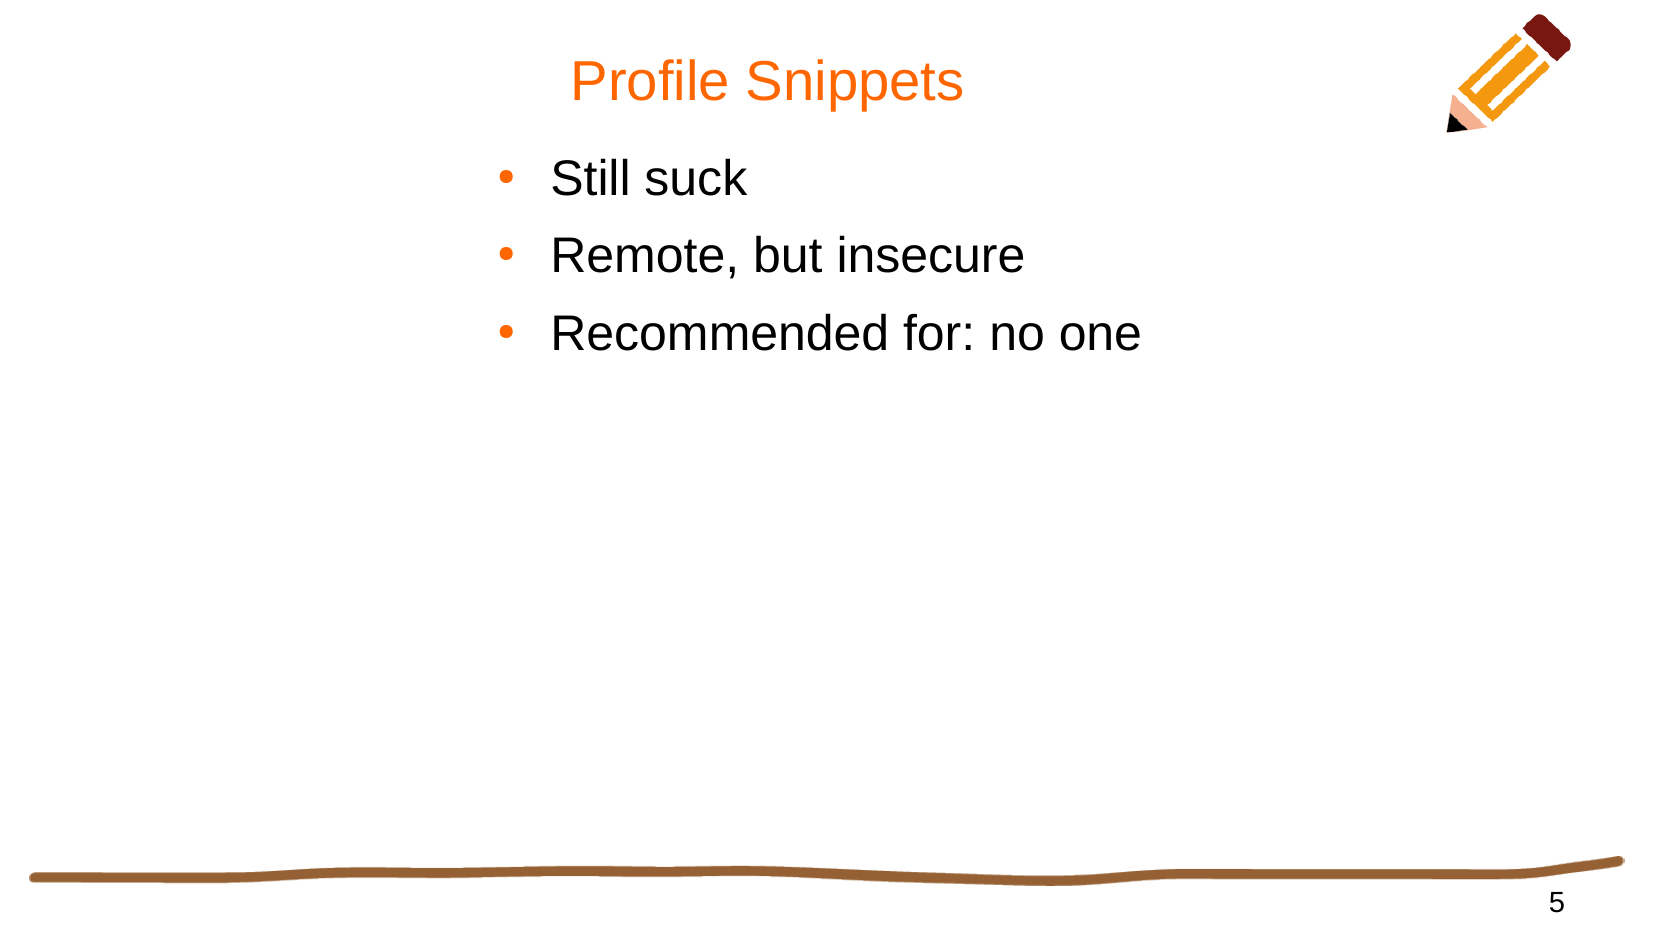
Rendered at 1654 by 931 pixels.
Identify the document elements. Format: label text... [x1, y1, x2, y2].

picture [29, 856, 1625, 886]
title Profile Snippets [88, 29, 1447, 133]
picture [1446, 14, 1571, 133]
list Still suck Remote, but insecure Recommended for: no one [479, 150, 1201, 800]
